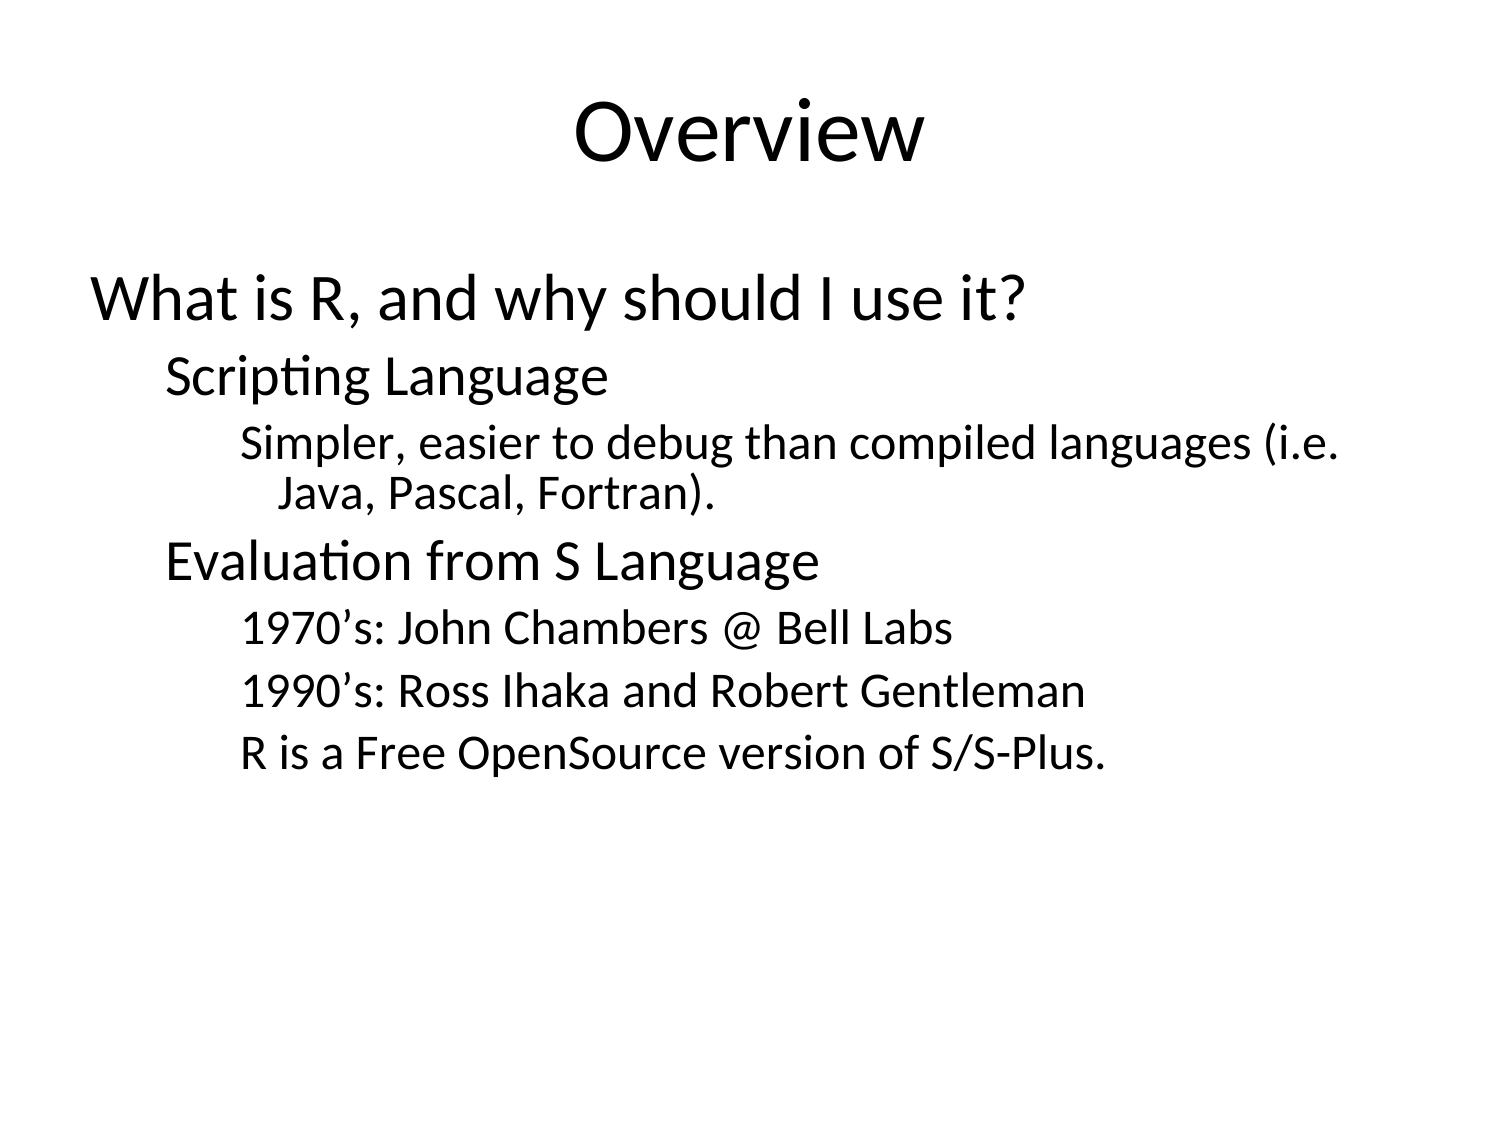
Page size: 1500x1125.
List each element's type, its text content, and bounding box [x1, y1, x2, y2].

list What is R, and why should I use it? Scripting Language Simpler, easier to debug than compiled languages (i.e. Java, Pascal, Fortran). Evaluation from S Language 1970’s: John Chambers @ Bell Labs 1990’s: Ross Ihaka and Robert Gentleman R is a Free OpenSource version of S/S-Plus. [75, 262, 1426, 1006]
title Overview [75, 45, 1426, 233]
